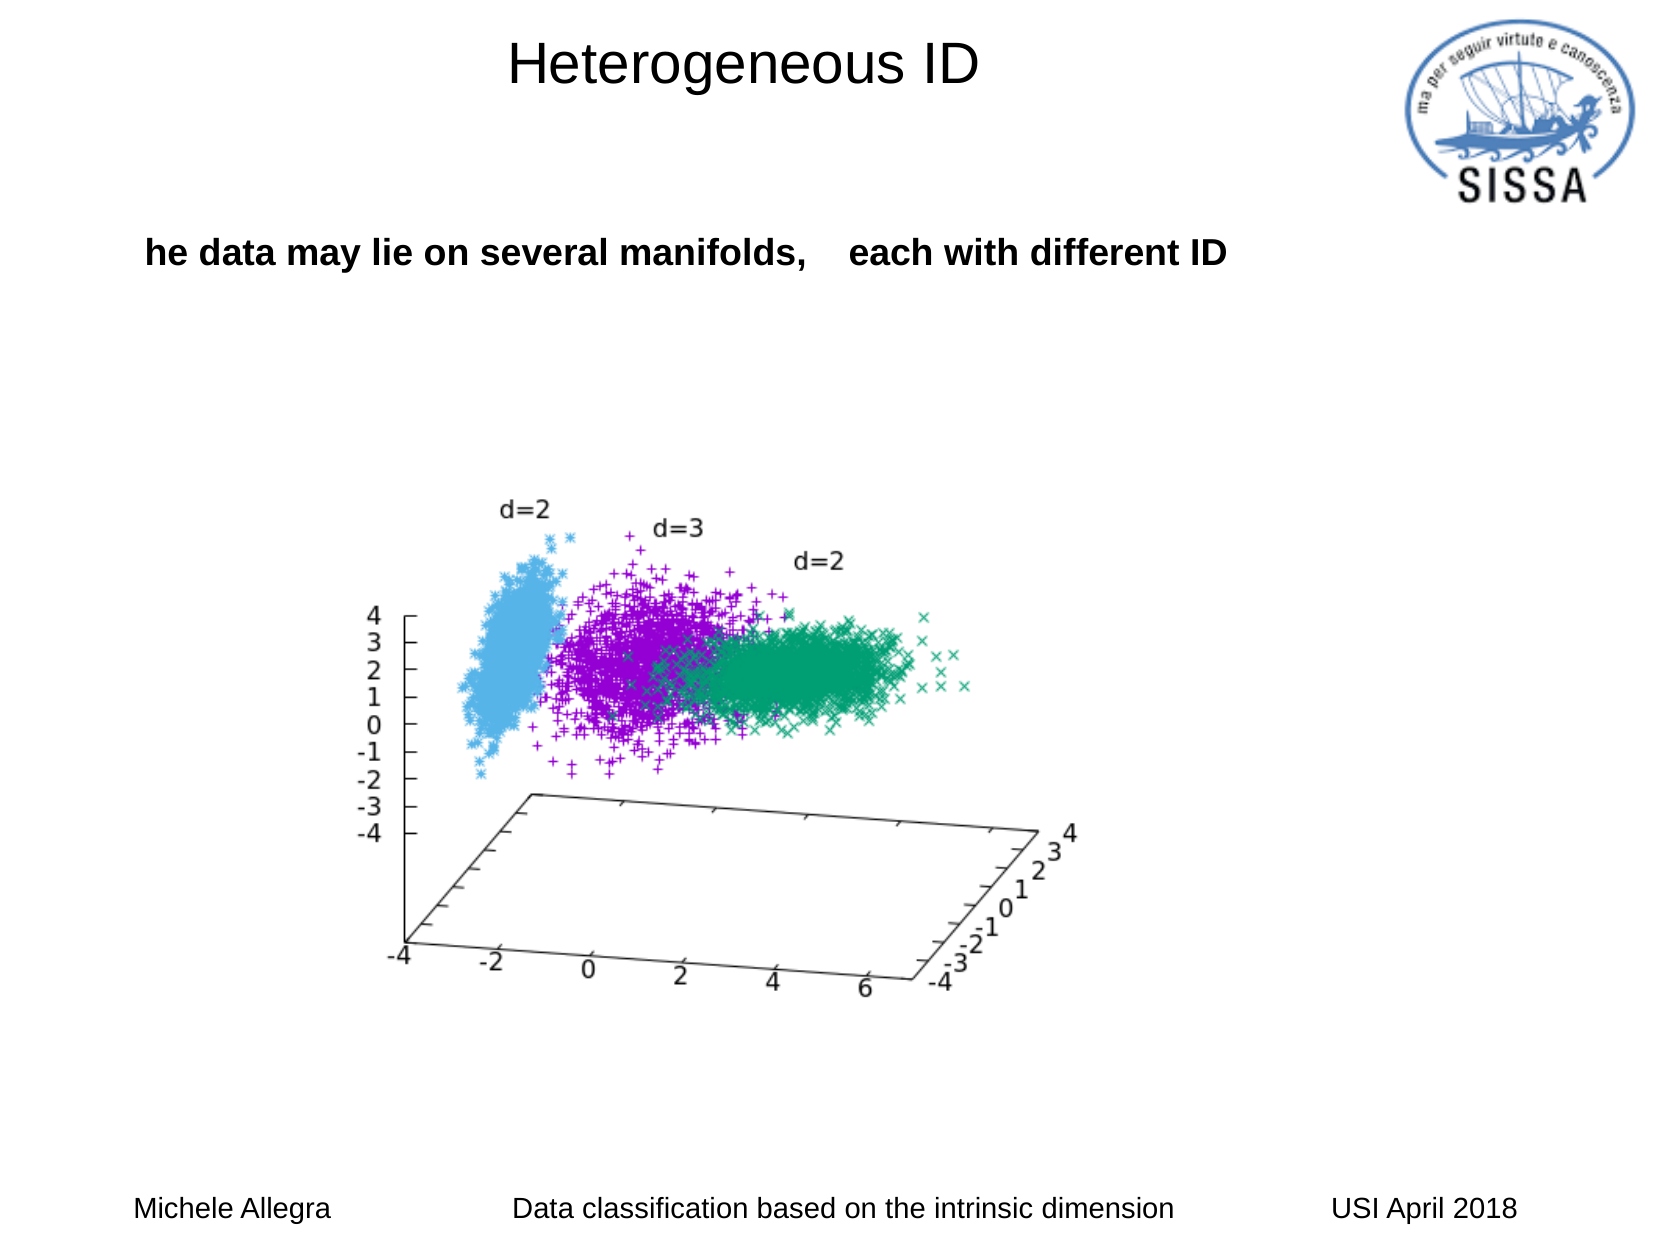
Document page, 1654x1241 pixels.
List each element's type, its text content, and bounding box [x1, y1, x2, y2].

picture [1391, 16, 1652, 207]
text_box he data may lie on several manifolds, each with different ID [94, 224, 1394, 996]
title Michele Allegra Data classification based on the intrinsic dimension USI April 2018 [82, 1171, 1571, 1241]
title Heterogeneous ID [118, 30, 1371, 161]
subtitle [82, 198, 1571, 1111]
picture [221, 350, 1222, 1113]
